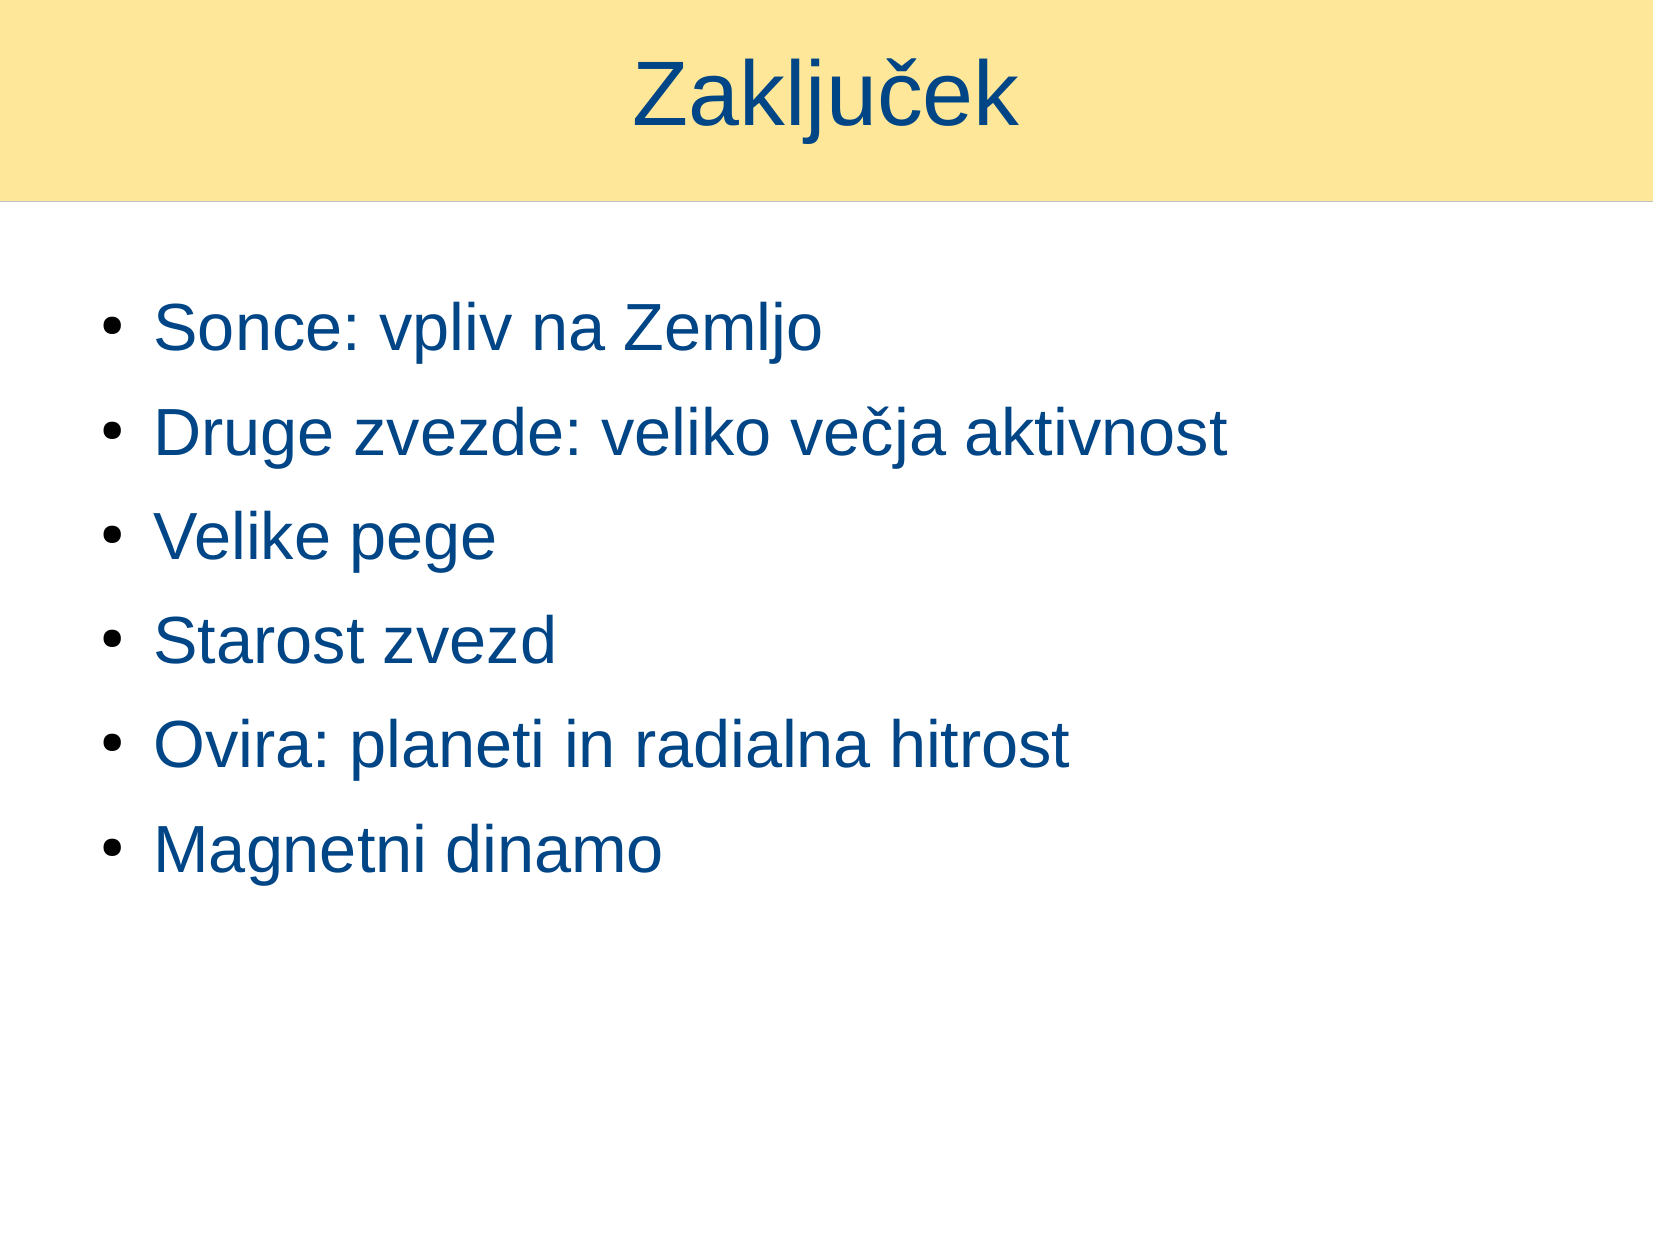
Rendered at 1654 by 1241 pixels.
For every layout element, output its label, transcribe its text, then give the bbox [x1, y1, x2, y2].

list Sonce: vpliv na Zemljo Druge zvezde: veliko večja aktivnost Velike pege Starost zvezd Ovira: planeti in radialna hitrost Magnetni dinamo [82, 290, 1538, 1010]
text_box [0, 0, 1653, 202]
title Zaključek [82, 0, 1571, 198]
